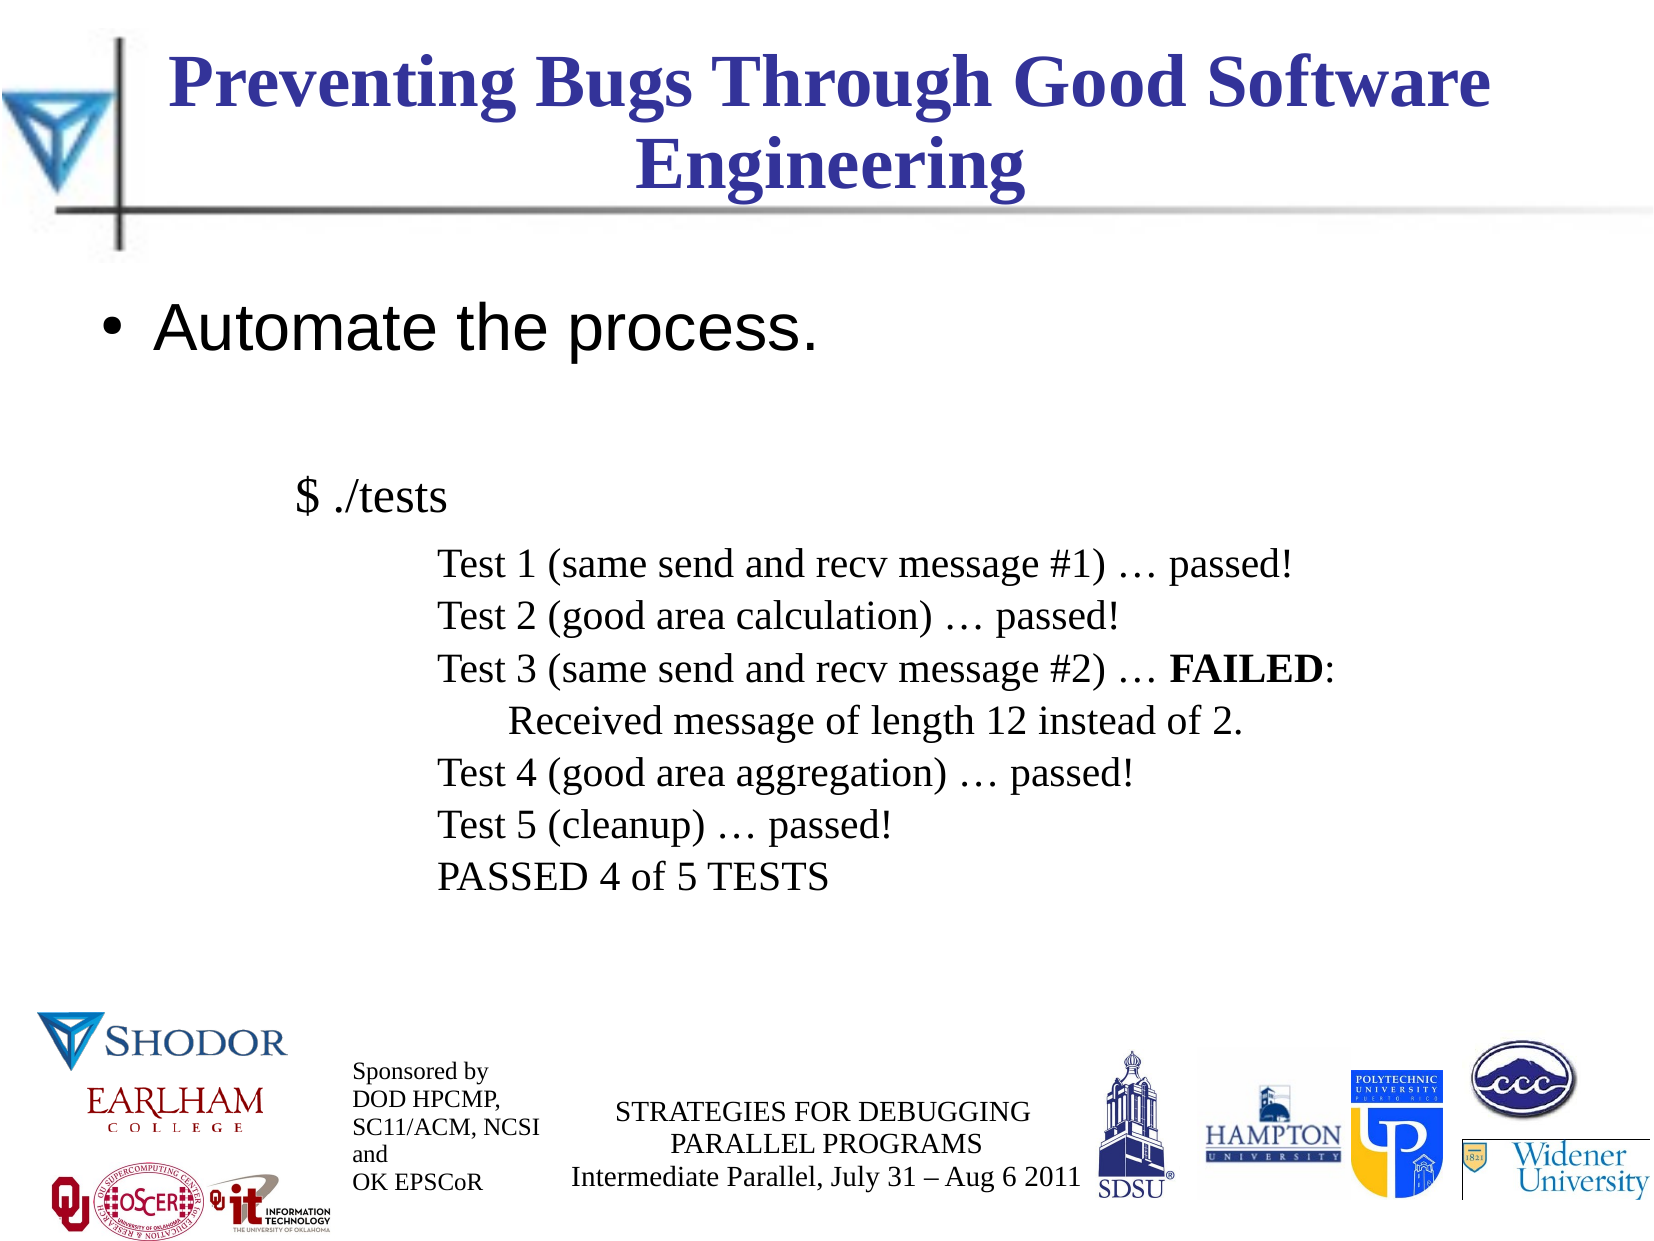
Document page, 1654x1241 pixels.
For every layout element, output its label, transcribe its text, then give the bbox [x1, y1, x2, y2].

picture [75, 1031, 82, 1053]
picture [1571, 1030, 1581, 1088]
picture [93, 1201, 338, 1241]
text_box STRATEGIES FOR DEBUGGING PARALLEL PROGRAMS Intermediate Parallel, July 31 – Aug 6 2011 [1351, 1088, 1654, 1201]
title Preventing Bugs Through Good Software Engineering [86, 0, 1576, 245]
picture [50, 1201, 90, 1233]
picture [37, 1012, 82, 1071]
picture [2, 28, 1654, 263]
list Automate the process. $ ./tests Test 1 (same send and recv message #1) … passed! Test 2 (good area calculation) … passed! Test 3 (same send and recv message #2) … FAILED: Received message of length 12 instead of 2. Test 4 (good area aggregation) … passed! Test 5 (cleanup) … passed! PASSED 4 of 5 TESTS [82, 290, 1571, 1094]
text_box STRATEGIES FOR DEBUGGING PARALLEL PROGRAMS Intermediate Parallel, July 31 – Aug 6 2011 [0, 1088, 1197, 1201]
picture [1197, 1094, 1351, 1201]
